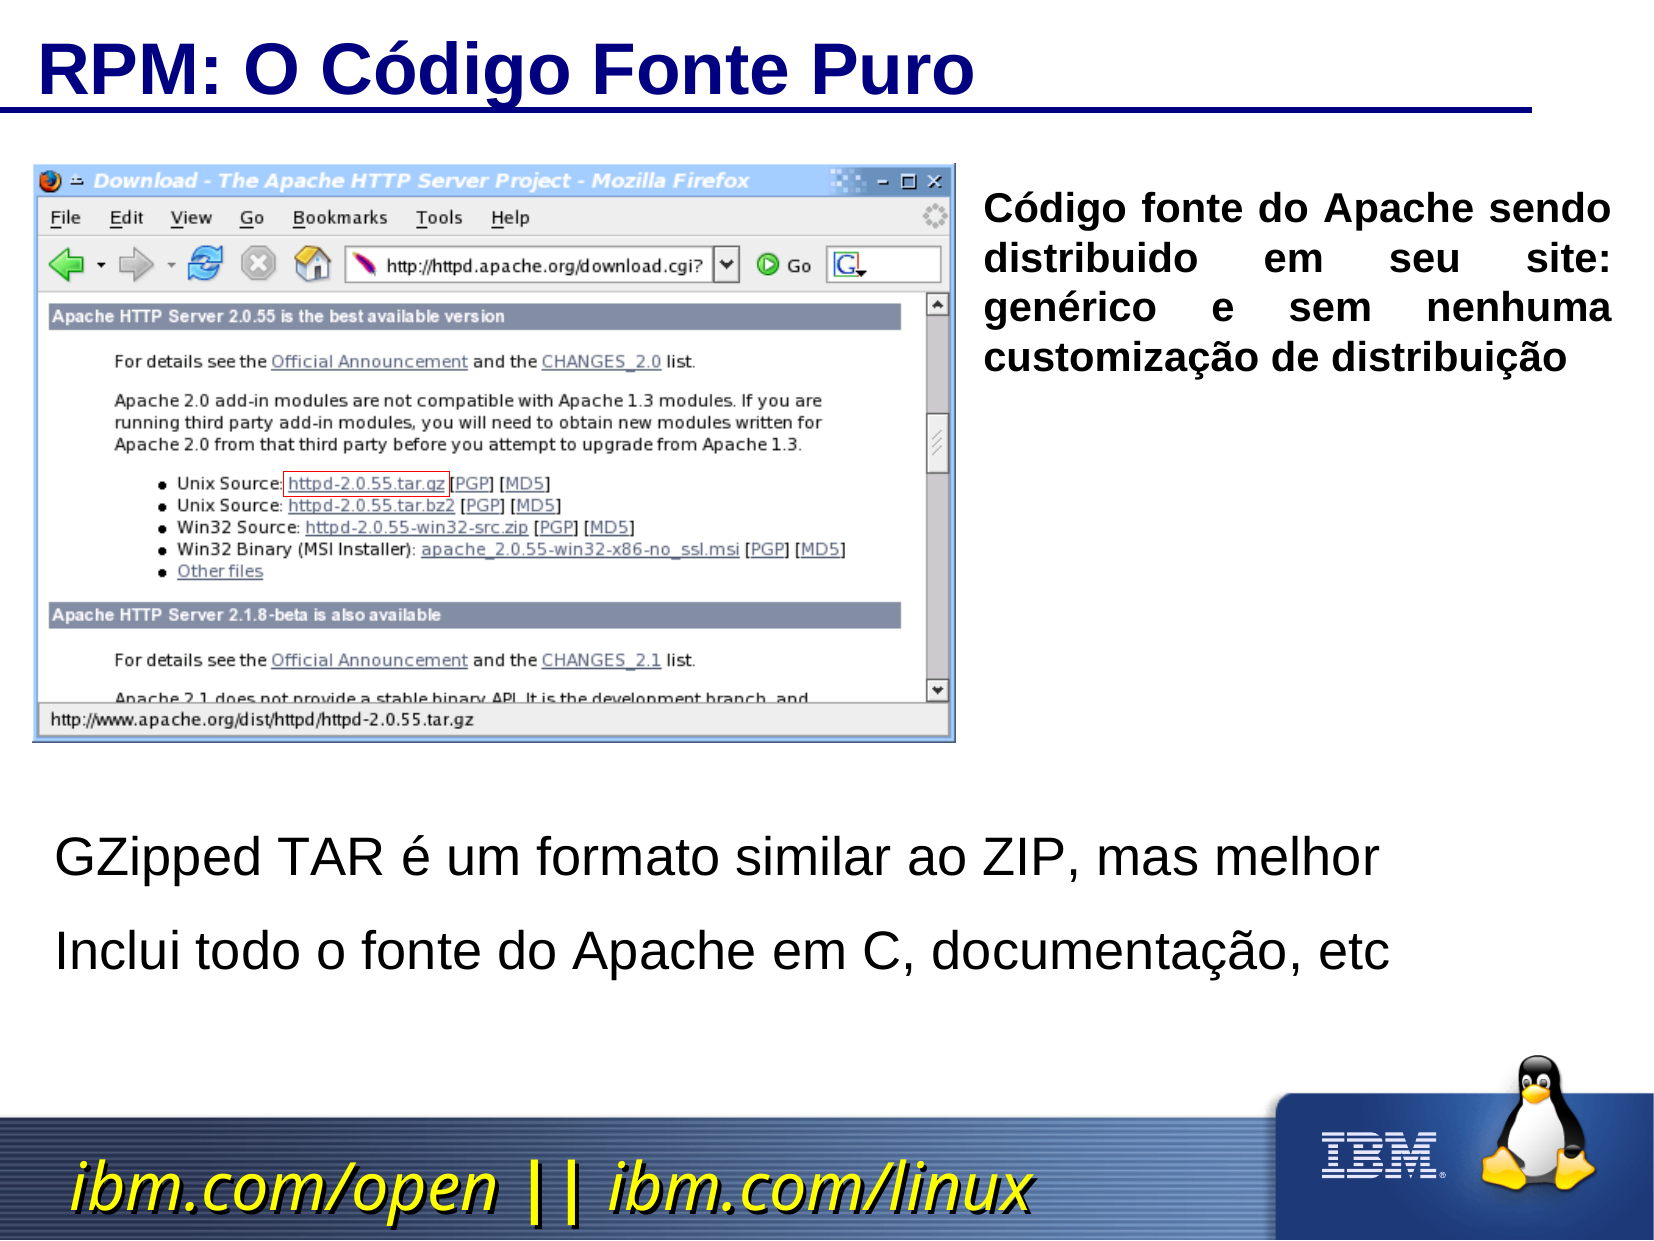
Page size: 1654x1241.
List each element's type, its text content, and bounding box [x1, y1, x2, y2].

picture [32, 163, 956, 743]
list GZipped TAR é um formato similar ao ZIP, mas melhor Inclui todo o fonte do Apache em C, documentação, etc [54, 831, 1602, 1112]
text_box Código fonte do Apache sendo distribuido em seu site: genérico e sem nenhuma customização de distribuição [983, 181, 1618, 382]
picture [0, 1054, 1654, 1240]
text_box RPM: O Código Fonte Puro [22, 15, 1433, 143]
